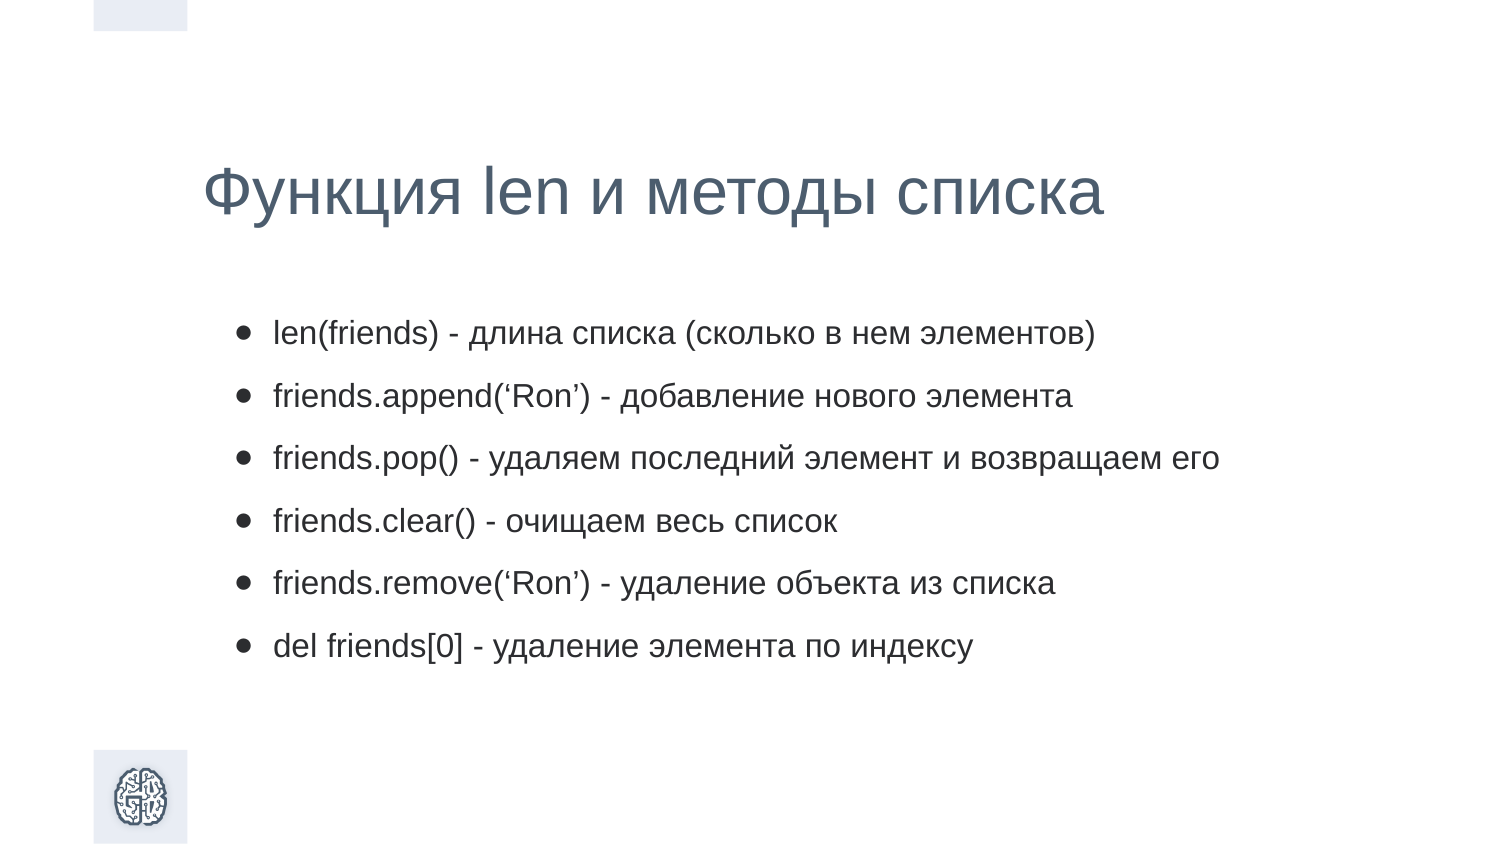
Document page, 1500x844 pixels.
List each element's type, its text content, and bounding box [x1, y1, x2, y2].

text_box friends.append(‘Ron’) - добавление нового элемента [187, 358, 1312, 409]
text_box friends.remove(‘Ron’) - удаление объекта из списка [187, 534, 1312, 597]
picture [106, 760, 175, 834]
text_box len(friends) - длина списка (сколько в нем элементов) [187, 284, 1312, 358]
text_box friends.pop() - удаляем последний элемент и возвращаем его [187, 409, 1312, 472]
text_box del friends[0] - удаление элемента по индексу [187, 597, 1312, 671]
text_box Функция len и методы списка [187, 93, 1312, 282]
text_box friends.clear() - очищаем весь список [187, 472, 1312, 534]
